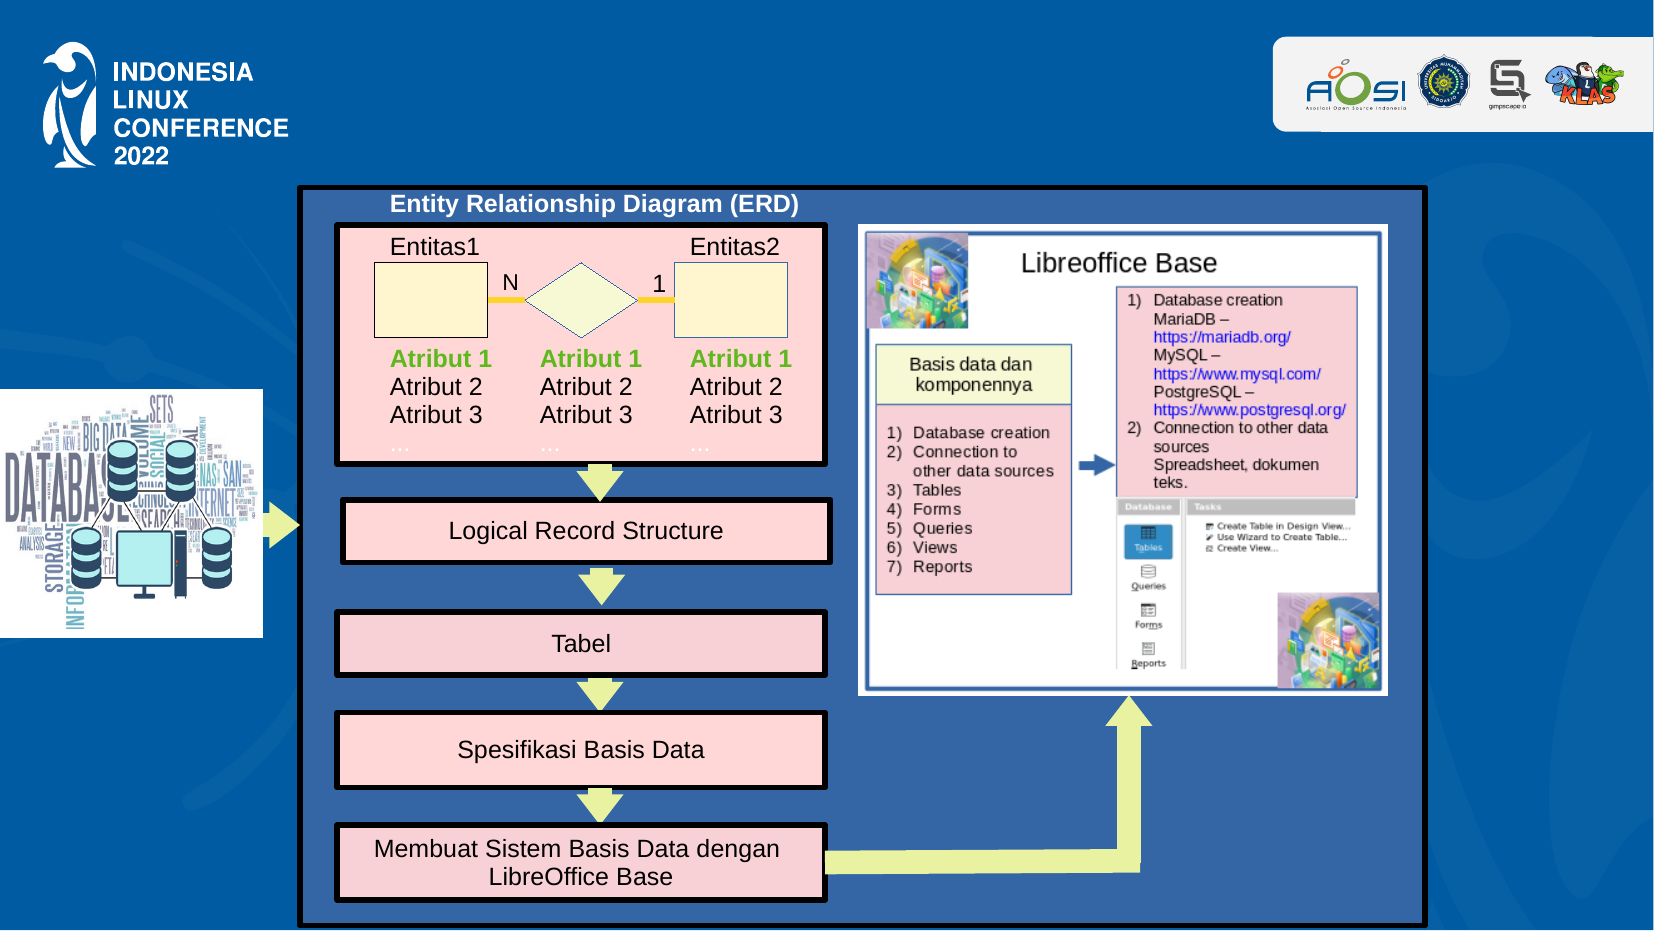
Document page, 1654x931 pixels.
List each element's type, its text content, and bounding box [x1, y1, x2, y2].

text_box Tabel [337, 612, 825, 676]
text_box Entity Relationship Diagram (ERD) [375, 182, 826, 226]
text_box Entitas1 [375, 226, 526, 268]
picture [0, 389, 263, 638]
text_box 1 [637, 262, 676, 306]
text_box Atribut 1 Atribut 2 Atribut 3 ... [375, 337, 525, 465]
text_box Membuat Sistem Basis Data dengan LibreOffice Base [337, 825, 825, 901]
text_box [300, 187, 1426, 926]
text_box Logical Record Structure [342, 499, 831, 563]
picture [1417, 54, 1471, 108]
text_box Spesifikasi Basis Data [337, 712, 825, 788]
text_box Entitas2 [675, 226, 826, 268]
text_box Atribut 1 Atribut 2 Atribut 3 ... [676, 337, 826, 465]
text_box Atribut 1 Atribut 2 Atribut 3 ... [525, 337, 676, 465]
text_box N [487, 268, 526, 303]
picture [858, 224, 1388, 696]
picture [1545, 62, 1624, 105]
